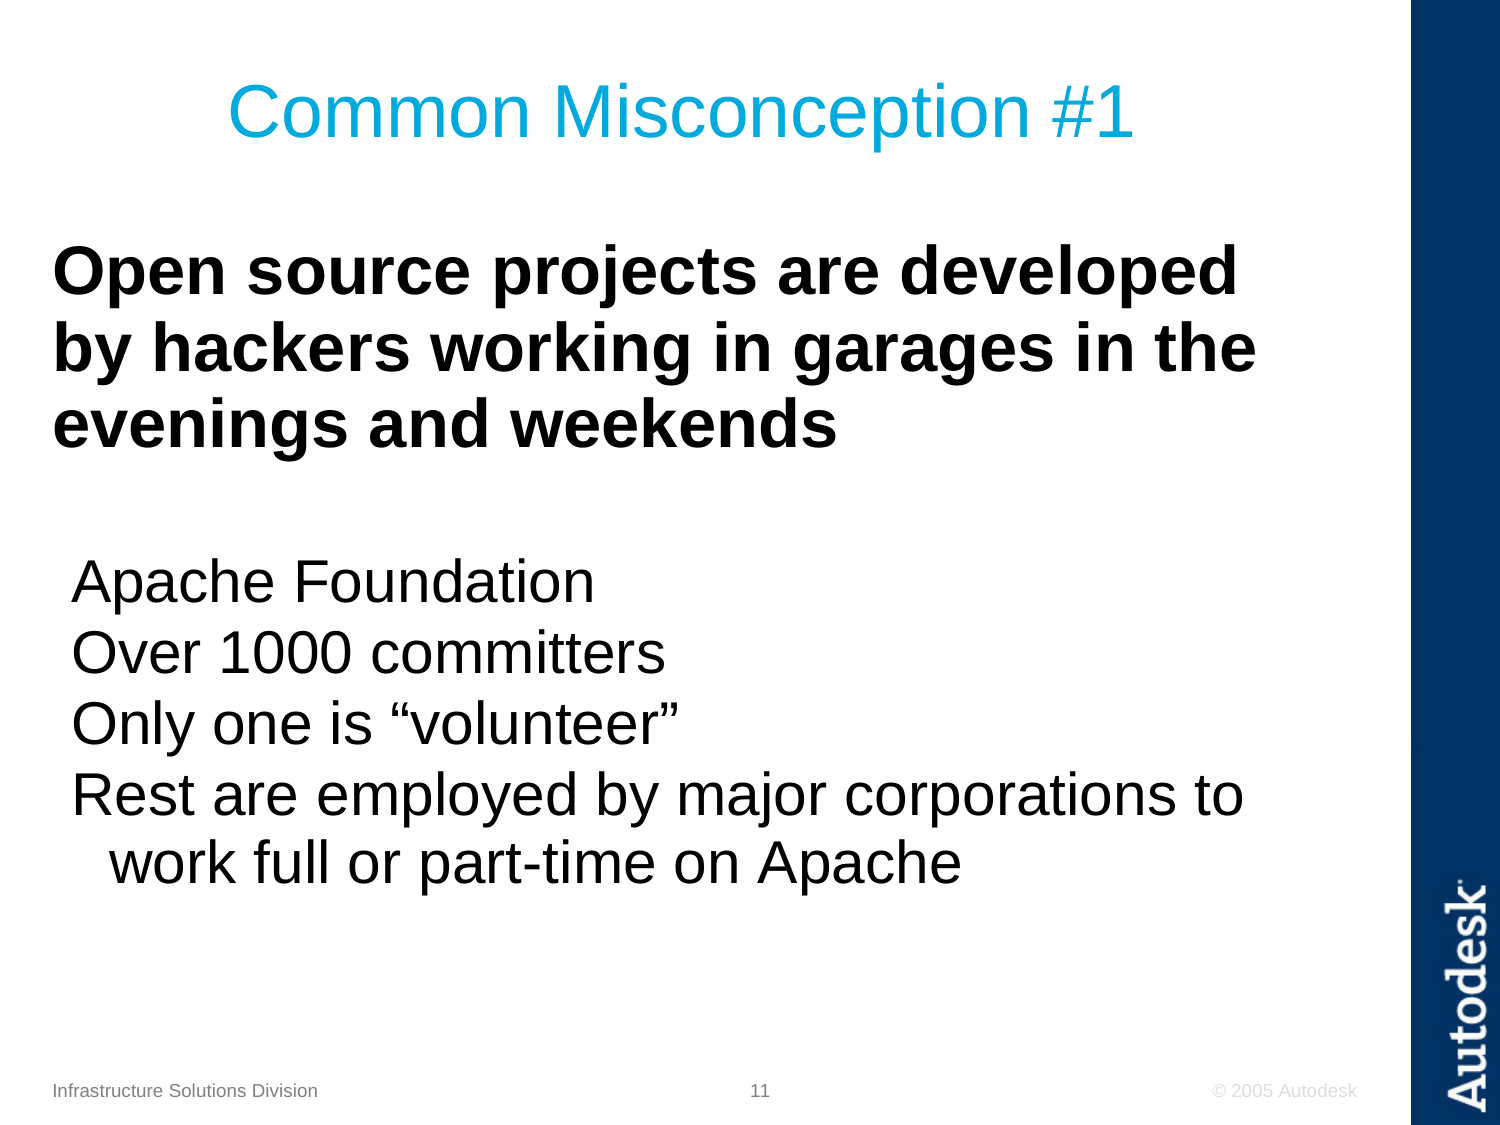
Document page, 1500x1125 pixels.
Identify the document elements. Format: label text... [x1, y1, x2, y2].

list Open source projects are developed by hackers working in garages in the evenings and weekends Apache Foundation Over 1000 committers Only one is “volunteer” Rest are employed by major corporations to work full or part-time on Apache [52, 232, 1313, 1051]
title Common Misconception #1 [52, 22, 1313, 210]
picture [1411, 0, 1500, 1125]
